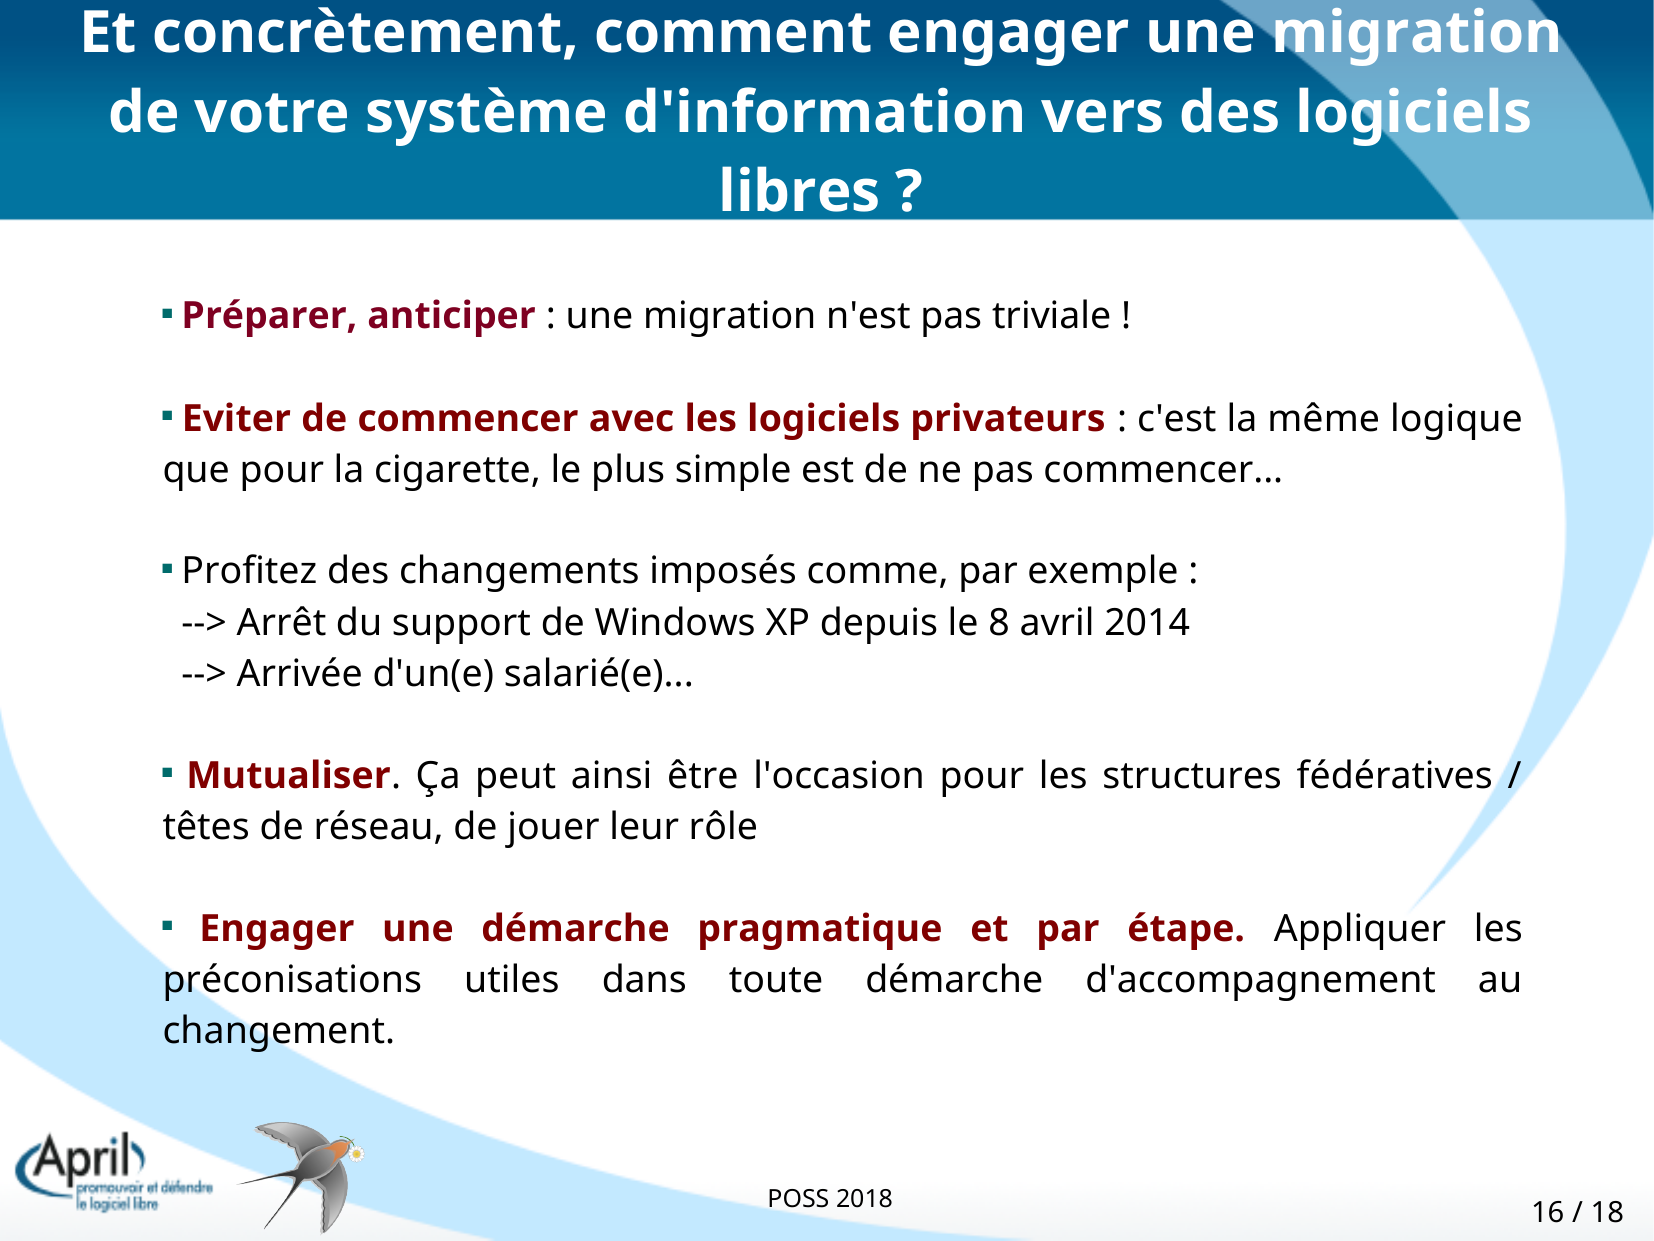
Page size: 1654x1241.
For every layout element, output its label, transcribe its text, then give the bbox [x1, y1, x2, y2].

title Et concrètement, comment engager une migration de votre système d'information vers des logiciels libres ? [76, 5, 1566, 213]
text_box Préparer, anticiper : une migration n'est pas triviale ! Eviter de commencer avec les logiciels privateurs : c'est la même logique que pour la cigarette, le plus simple est de ne pas commencer... Profitez des changements imposés comme, par exemple : --> Arrêt du support de Windows XP depuis le 8 avril 2014 --> Arrivée d'un(e) salarié(e)... Mutualiser. Ça peut ainsi être l'occasion pour les structures fédératives / têtes de réseau, de jouer leur rôle Engager une démarche pragmatique et par étape. Appliquer les préconisations utiles dans toute démarche d'accompagnement au changement. [147, 281, 1538, 1063]
picture [0, 0, 1654, 1241]
